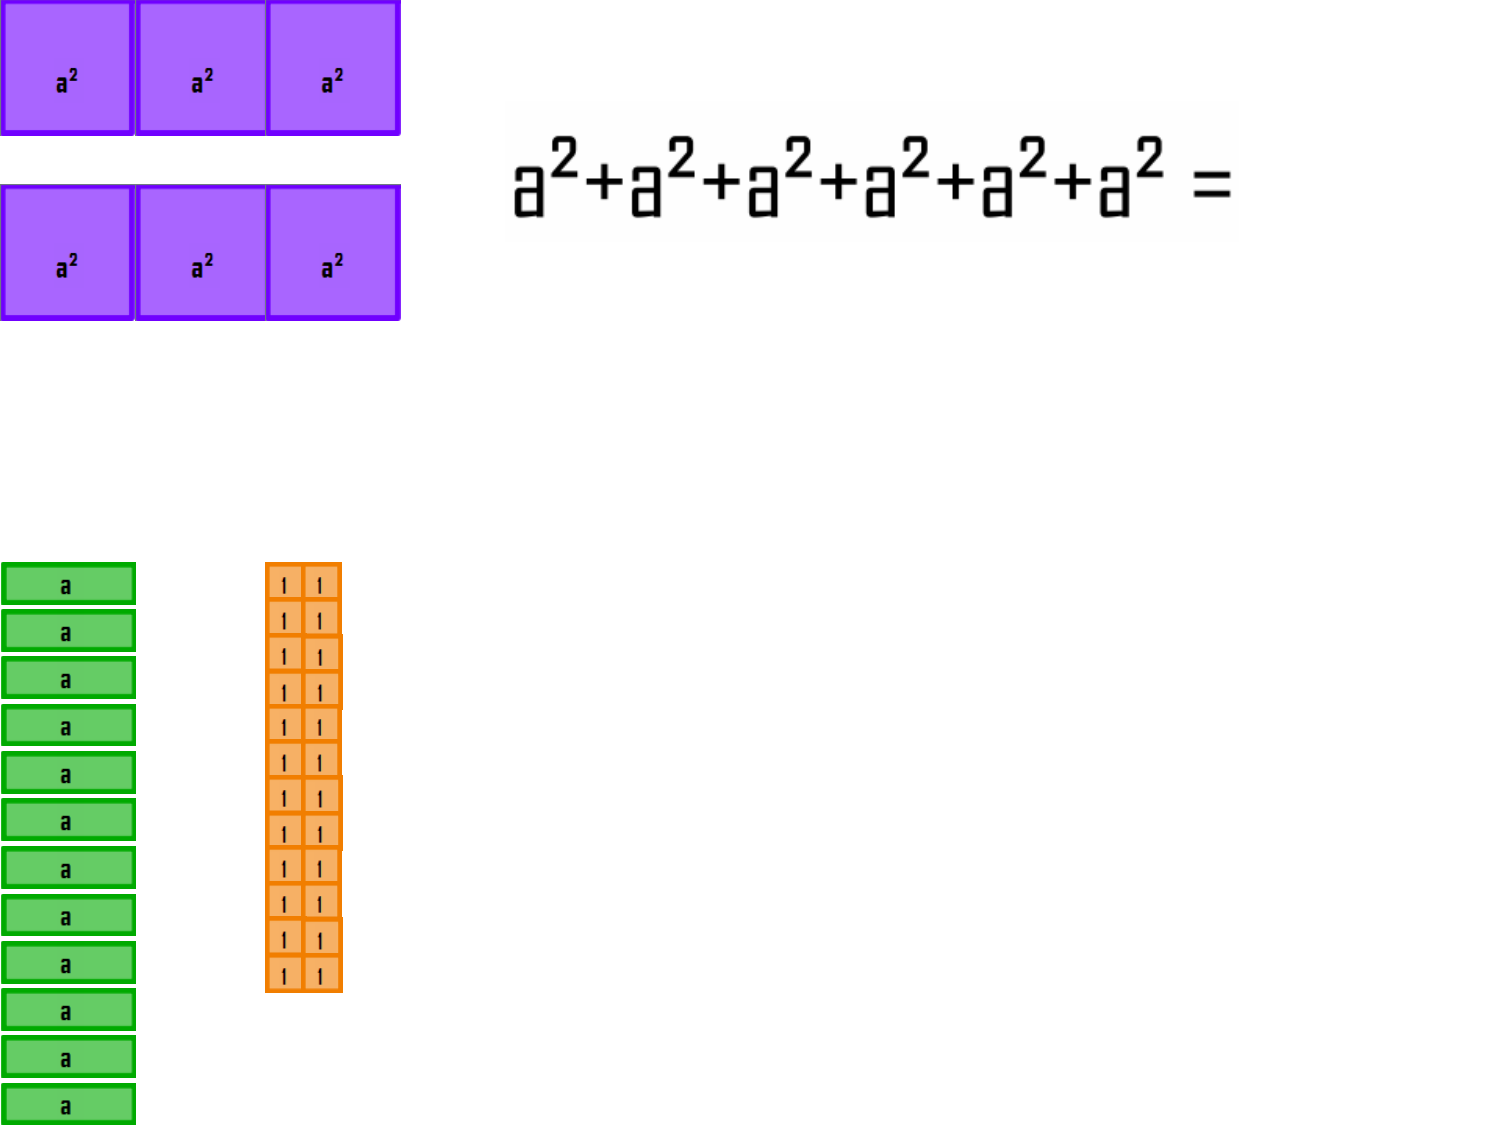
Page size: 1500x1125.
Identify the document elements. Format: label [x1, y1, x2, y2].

picture [0, 656, 136, 699]
picture [0, 751, 136, 794]
picture [0, 609, 136, 652]
picture [0, 562, 136, 605]
picture [0, 1035, 136, 1078]
picture [0, 704, 136, 747]
picture [0, 798, 136, 841]
picture [0, 846, 136, 889]
picture [0, 1083, 136, 1125]
picture [0, 184, 401, 321]
picture [0, 0, 401, 136]
picture [0, 894, 136, 936]
picture [0, 941, 136, 984]
picture [490, 89, 1239, 267]
picture [265, 562, 343, 993]
picture [0, 988, 136, 1031]
